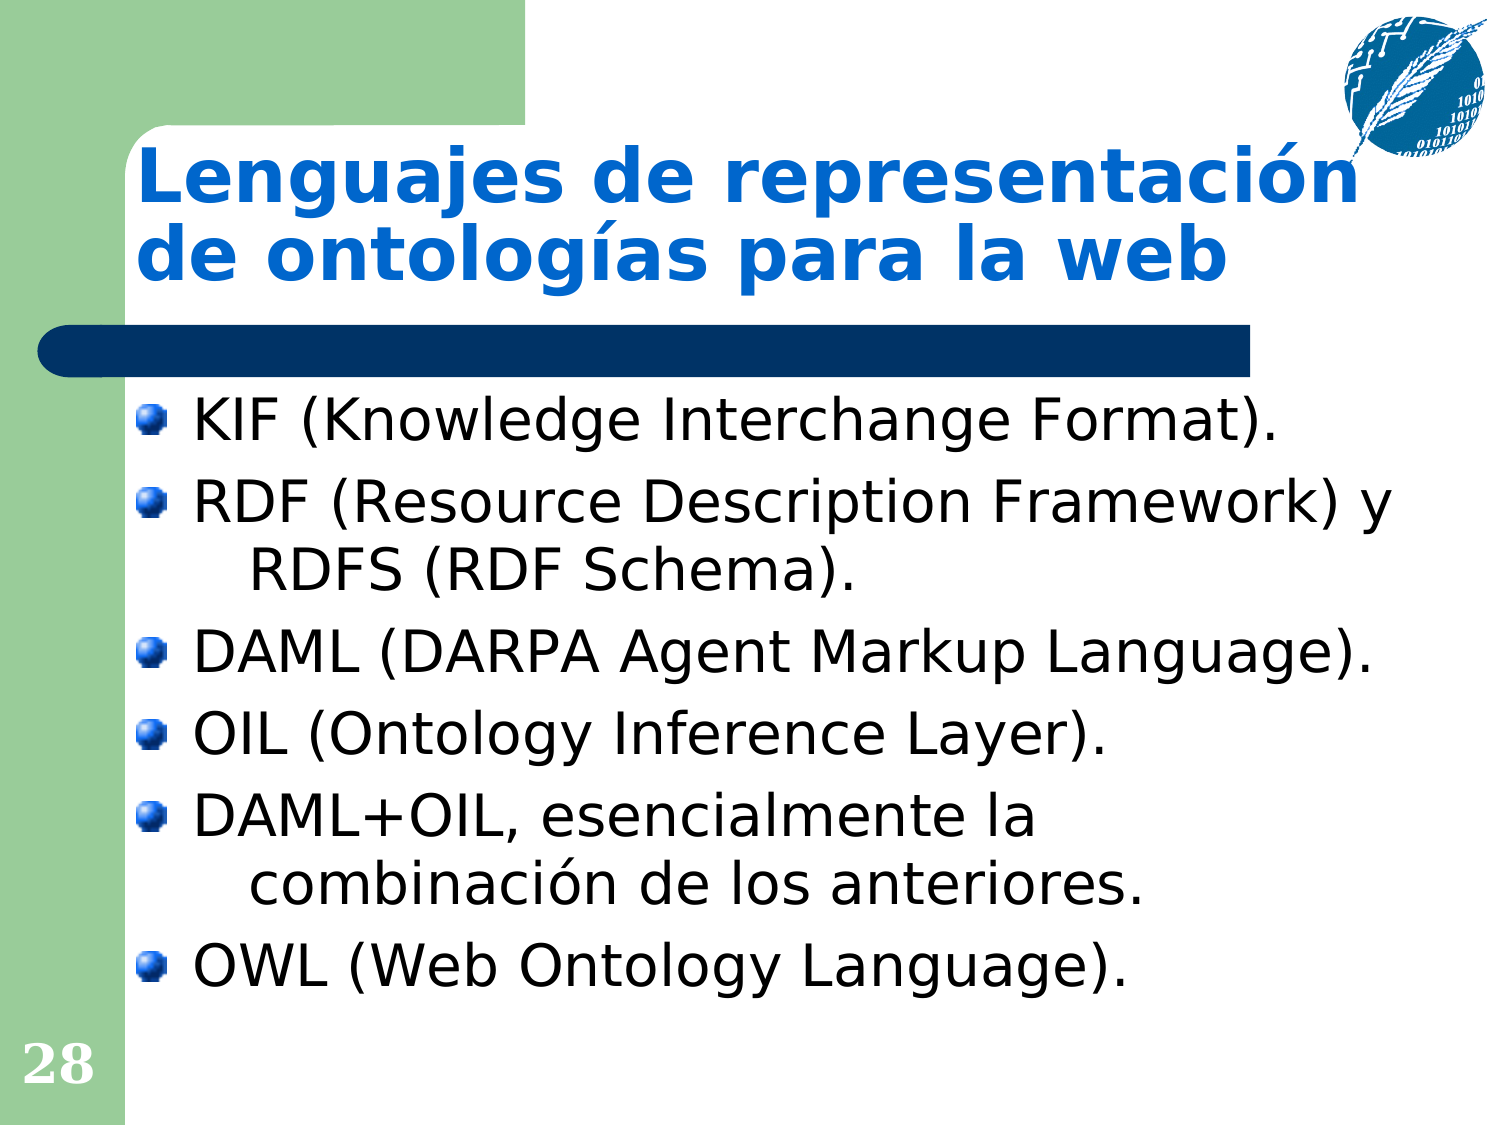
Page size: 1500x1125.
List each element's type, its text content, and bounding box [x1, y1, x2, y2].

title Lenguajes de representación de ontologías para la web [135, 135, 1412, 301]
picture [1433, 139, 1440, 147]
picture [1427, 138, 1431, 148]
picture [1341, 15, 1487, 172]
picture [1436, 127, 1450, 136]
list KIF (Knowledge Interchange Format). RDF (Resource Description Framework) y RDFS (RDF Schema). DAML (DARPA Agent Markup Language). OIL (Ontology Inference Layer). DAML+OIL, esencialmente la combinación de los anteriores. OWL (Web Ontology Language). [136, 386, 1399, 1117]
picture [1416, 140, 1425, 149]
